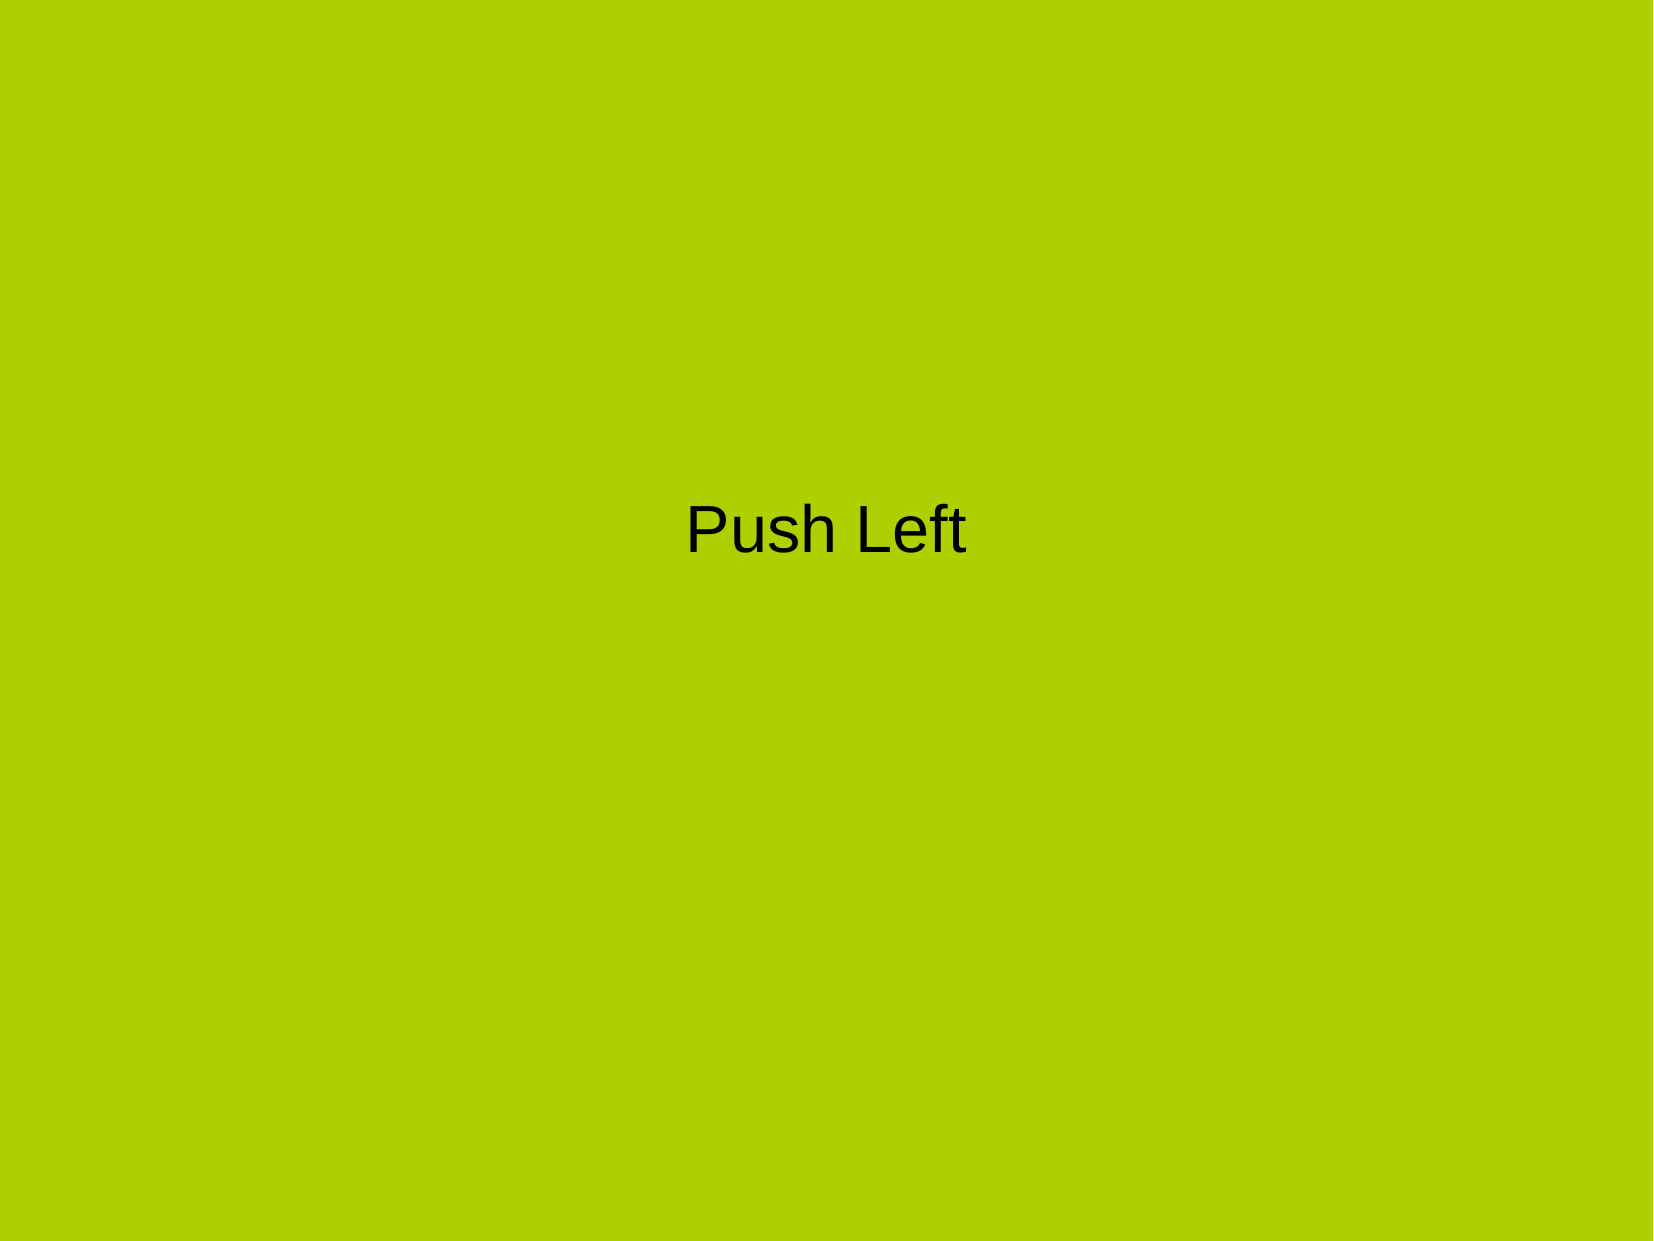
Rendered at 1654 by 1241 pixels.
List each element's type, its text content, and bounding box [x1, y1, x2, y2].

subtitle Push Left [82, 49, 1571, 1010]
